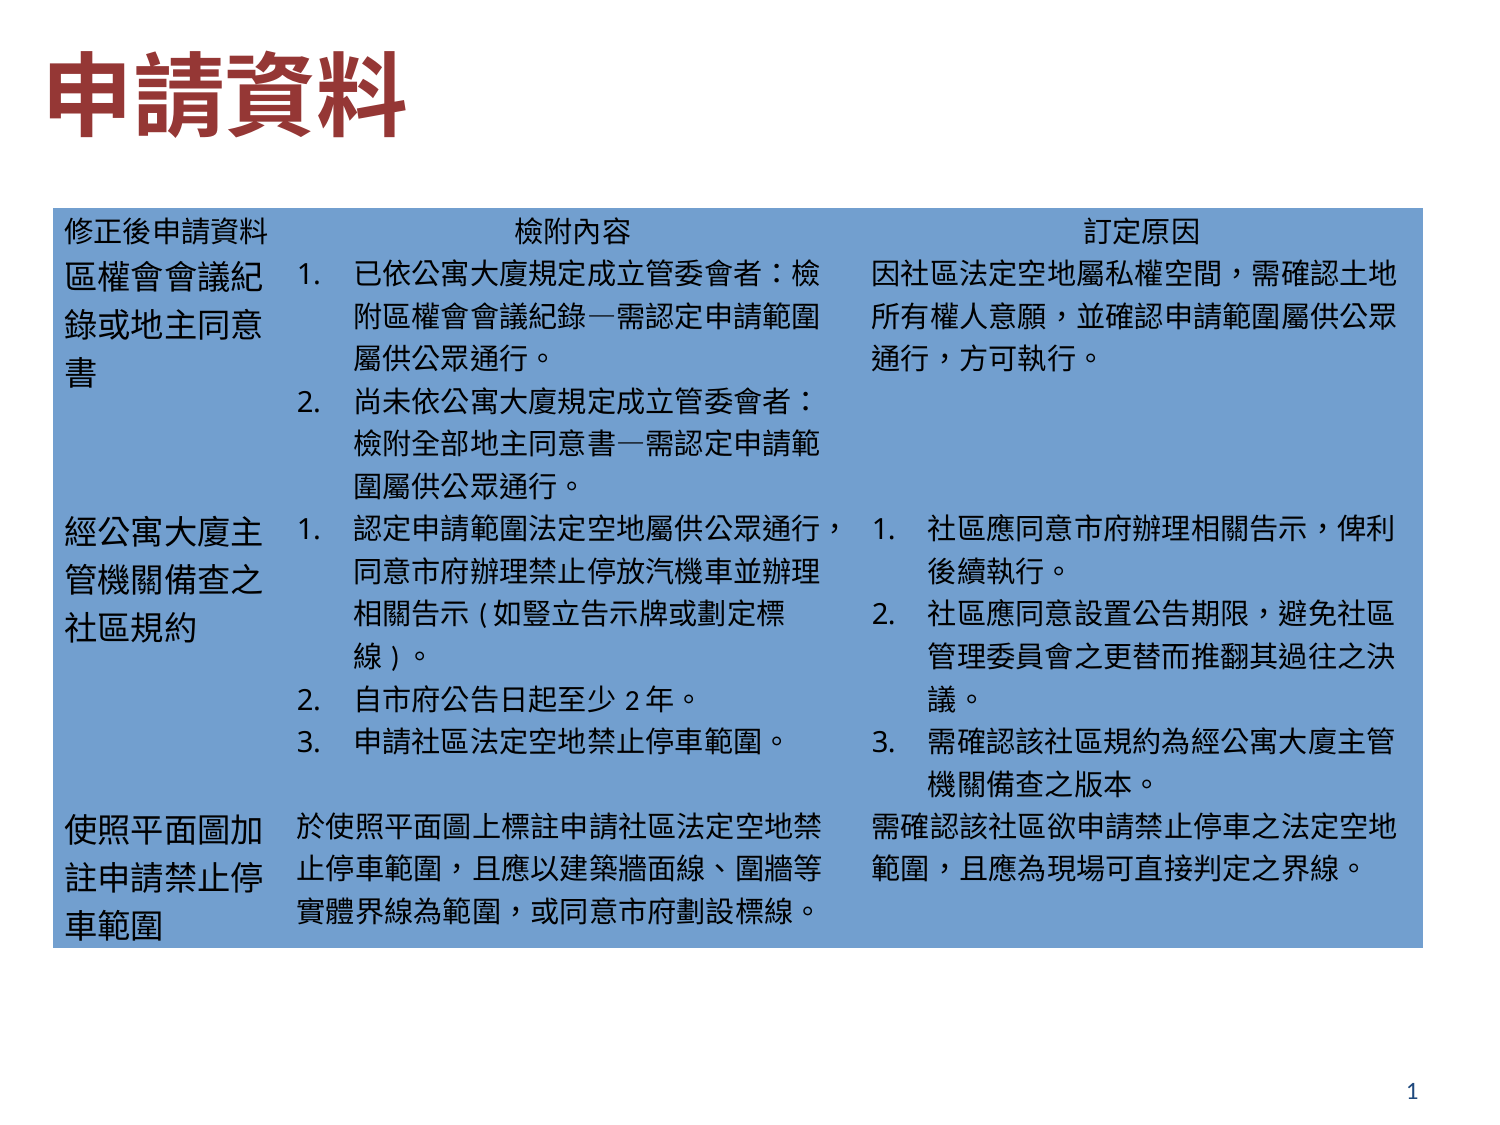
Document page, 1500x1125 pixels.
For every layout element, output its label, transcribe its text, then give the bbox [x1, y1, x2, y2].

slide_number <編號> [1333, 1046, 1434, 1125]
table_cell 於使照平面圖上標註申請社區法定空地禁止停車範圍，且應以建築牆面線、圍牆等實體界線為範圍，或同意市府劃設標線。 [286, 804, 860, 948]
table_cell 需確認該社區欲申請禁止停車之法定空地範圍，且應為現場可直接判定之界線。 [860, 804, 1423, 948]
text_box 申請資料 [26, 30, 424, 156]
table_cell 經公寓大廈主管機關備查之社區規約 [53, 506, 286, 804]
table_cell 已依公寓大廈規定成立管委會者：檢附區權會會議紀錄—需認定申請範圍屬供公眾通行。 尚未依公寓大廈規定成立管委會者：檢附全部地主同意書—需認定申請範圍屬供公眾通行。 [286, 251, 860, 506]
table_header 訂定原因 [860, 208, 1423, 251]
table_cell 使照平面圖加註申請禁止停車範圍 [53, 804, 286, 948]
table_cell 認定申請範圍法定空地屬供公眾通行，同意市府辦理禁止停放汽機車並辦理相關告示(如豎立告示牌或劃定標線)。 自市府公告日起至少2年。 申請社區法定空地禁止停車範圍。 [286, 506, 860, 804]
table_cell 社區應同意市府辦理相關告示，俾利後續執行。 社區應同意設置公告期限，避免社區管理委員會之更替而推翻其過往之決議。 需確認該社區規約為經公寓大廈主管機關備查之版本。 [860, 506, 1423, 804]
table_header 檢附內容 [286, 208, 860, 251]
table_cell 因社區法定空地屬私權空間，需確認土地所有權人意願，並確認申請範圍屬供公眾通行，方可執行。 [860, 251, 1423, 506]
table_header 修正後申請資料 [53, 208, 286, 251]
table_cell 區權會會議紀錄或地主同意書 [53, 251, 286, 506]
